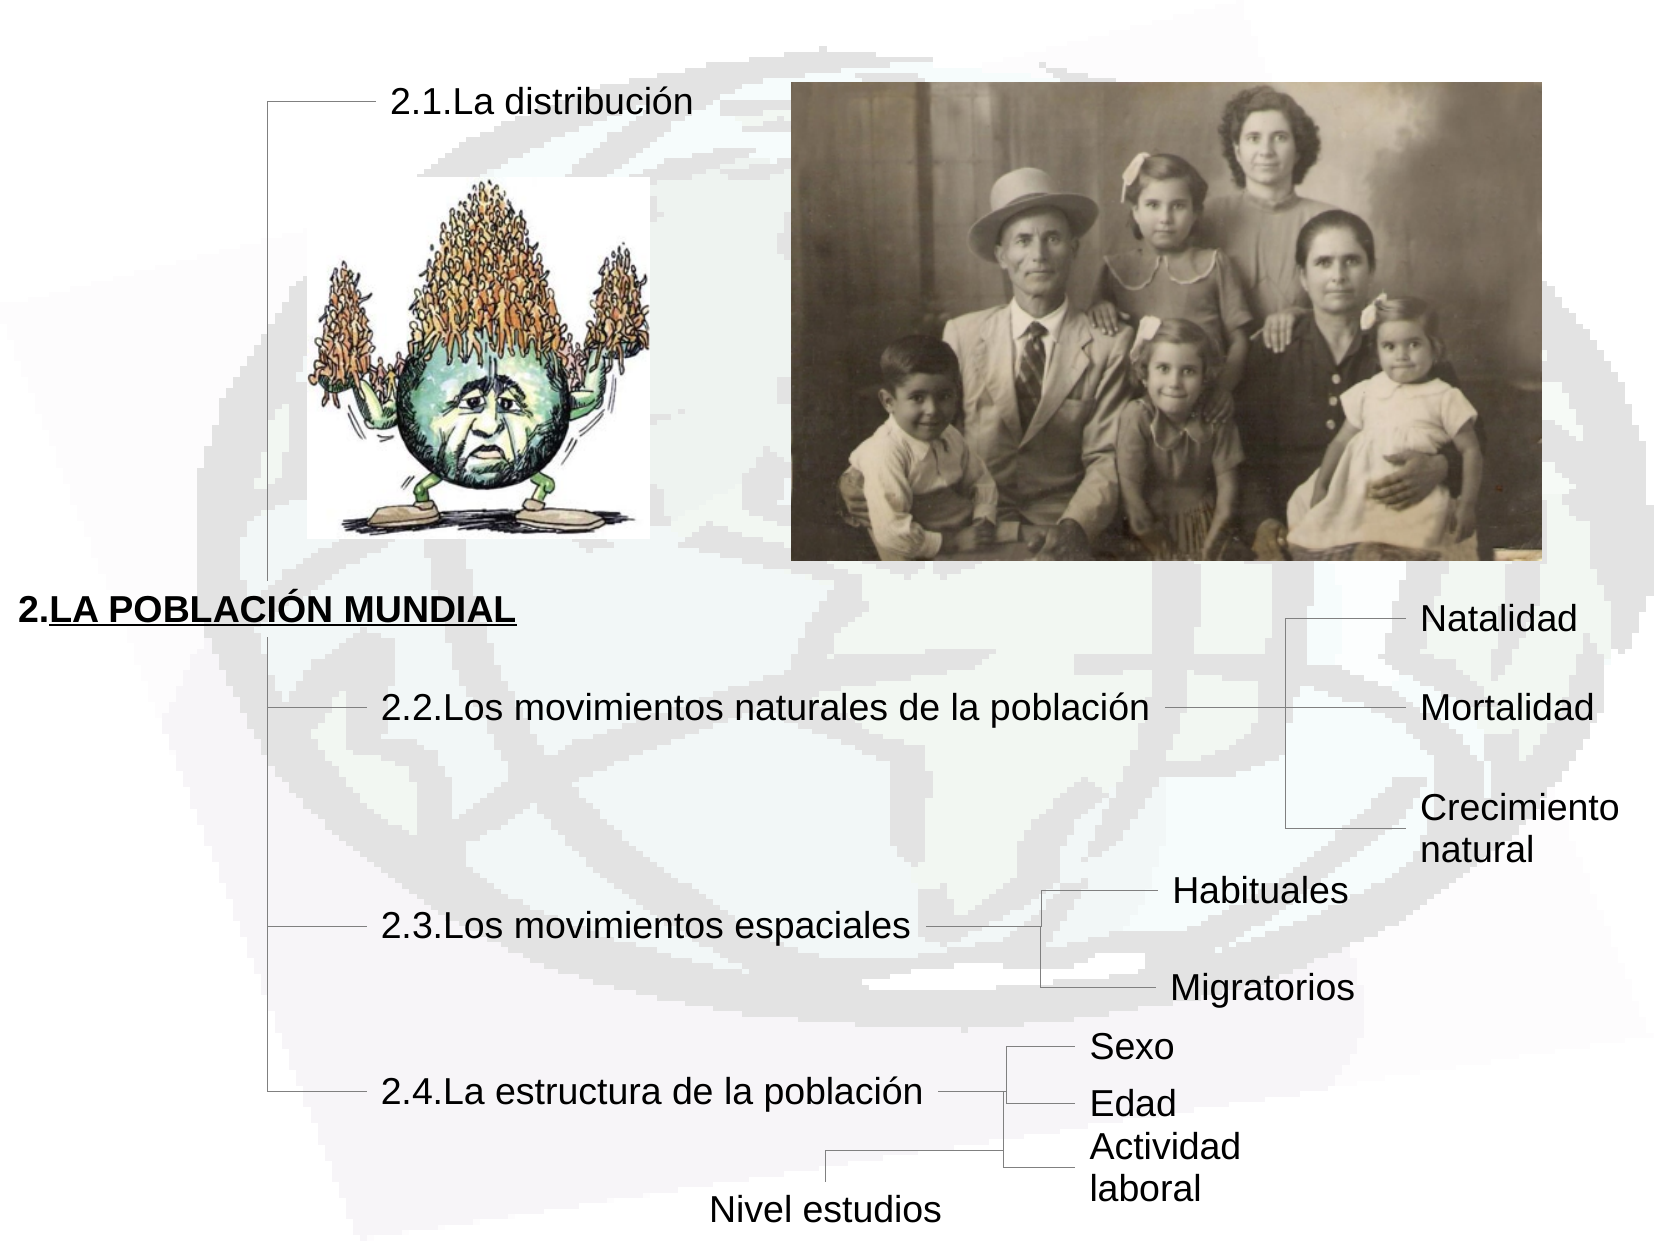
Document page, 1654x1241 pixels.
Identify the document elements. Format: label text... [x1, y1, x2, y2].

text_box Actividad laboral [1074, 1117, 1257, 1217]
text_box Natalidad [1405, 590, 1593, 648]
text_box 2.2.Los movimientos naturales de la población [366, 679, 1166, 736]
text_box Sexo [1074, 1017, 1190, 1074]
text_box Crecimiento natural [1405, 779, 1646, 879]
text_box Mortalidad [1405, 679, 1610, 736]
text_box Migratorios [1155, 958, 1371, 1016]
text_box 2.3.Los movimientos espaciales [366, 897, 927, 955]
text_box Edad [1074, 1074, 1192, 1117]
picture [0, 0, 1654, 1241]
text_box 2.4.La estructura de la población [366, 1062, 939, 1120]
text_box 2.1.La distribución [375, 73, 709, 130]
text_box Habituales [1157, 862, 1364, 920]
text_box Nivel estudios [694, 1181, 957, 1238]
text_box 2.LA POBLACIÓN MUNDIAL [3, 580, 532, 638]
